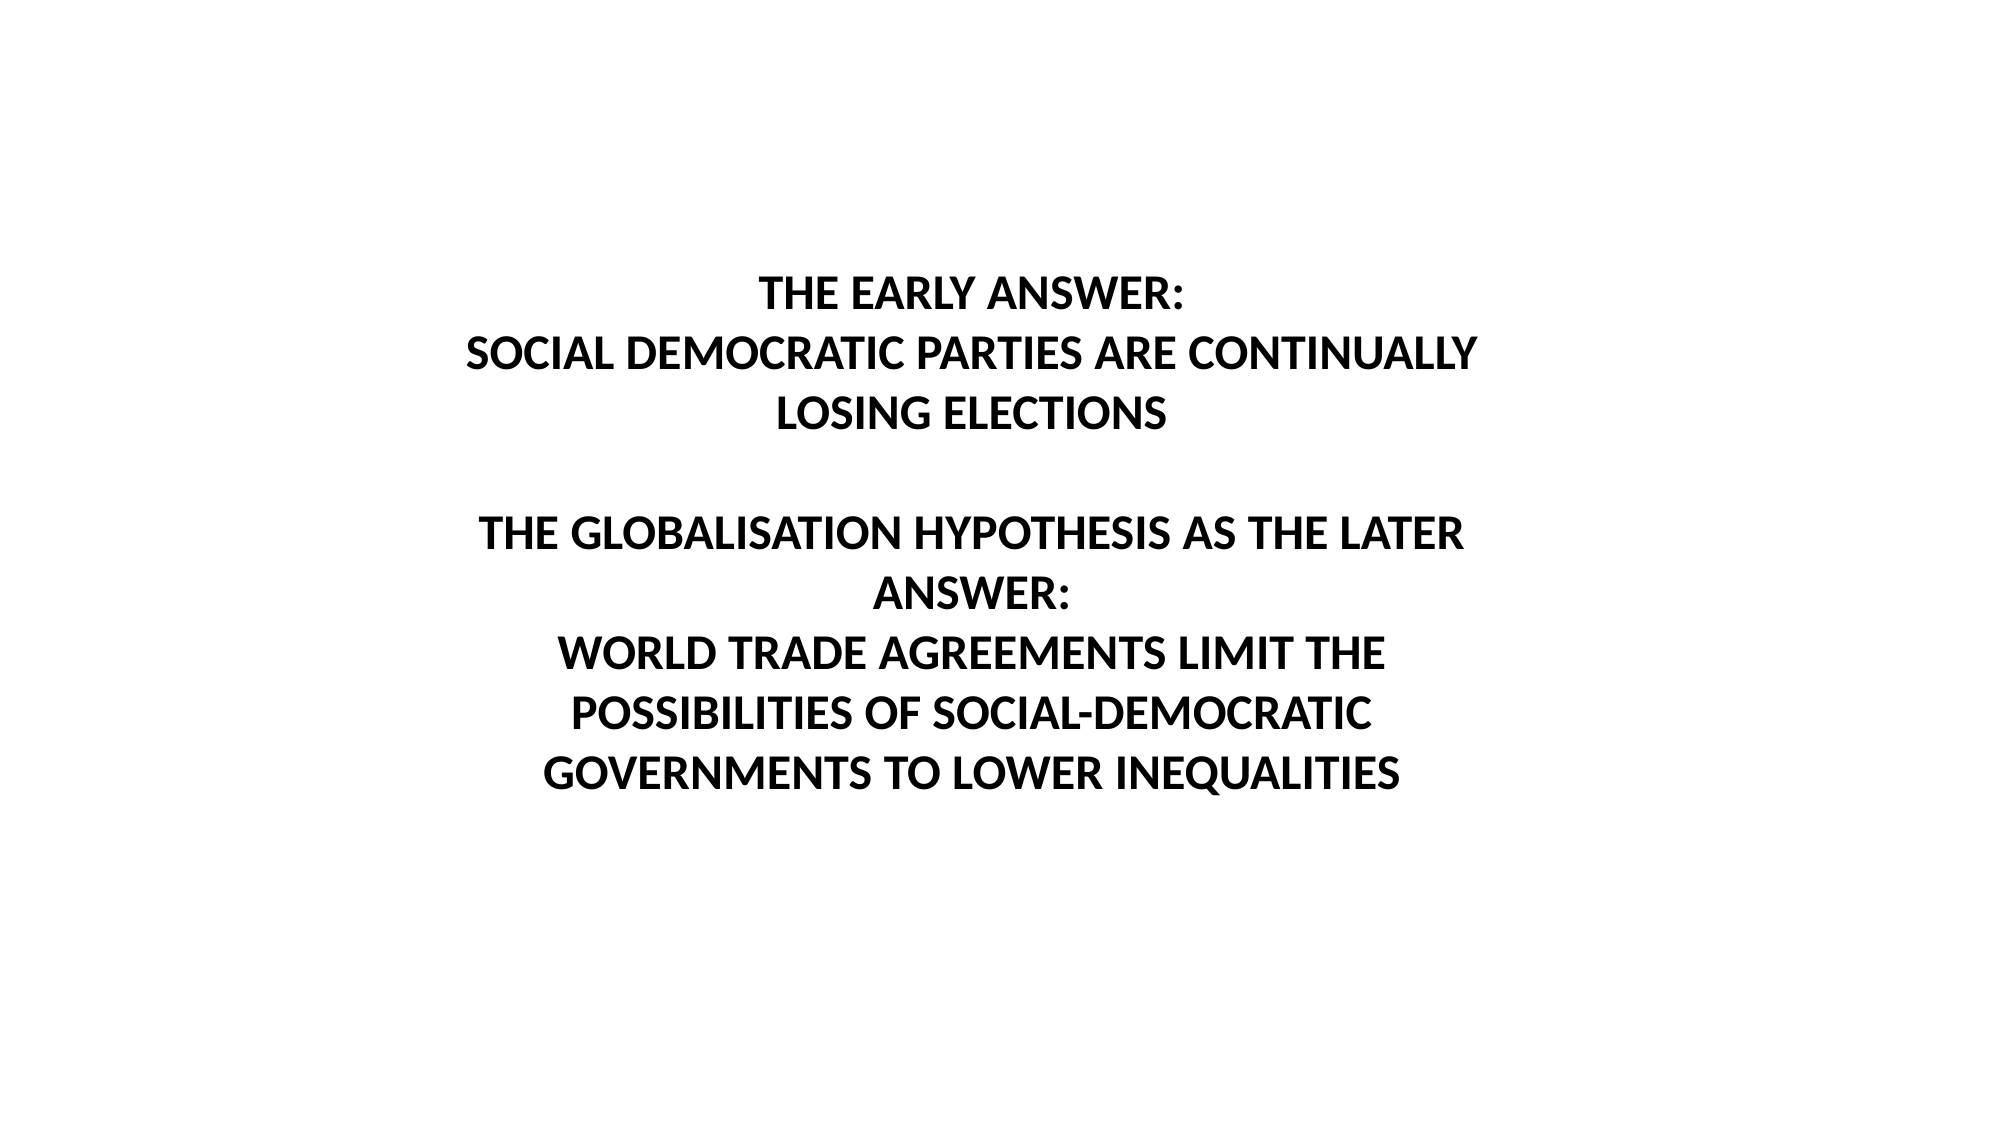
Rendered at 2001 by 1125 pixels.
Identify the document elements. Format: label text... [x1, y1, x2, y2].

text_box THE EARLY ANSWER: SOCIAL DEMOCRATIC PARTIES ARE CONTINUALLY LOSING ELECTIONS THE GLOBALISATION HYPOTHESIS AS THE LATER ANSWER: WORLD TRADE AGREEMENTS LIMIT THE POSSIBILITIES OF SOCIAL-DEMOCRATIC GOVERNMENTS TO LOWER INEQUALITIES [420, 251, 1524, 813]
